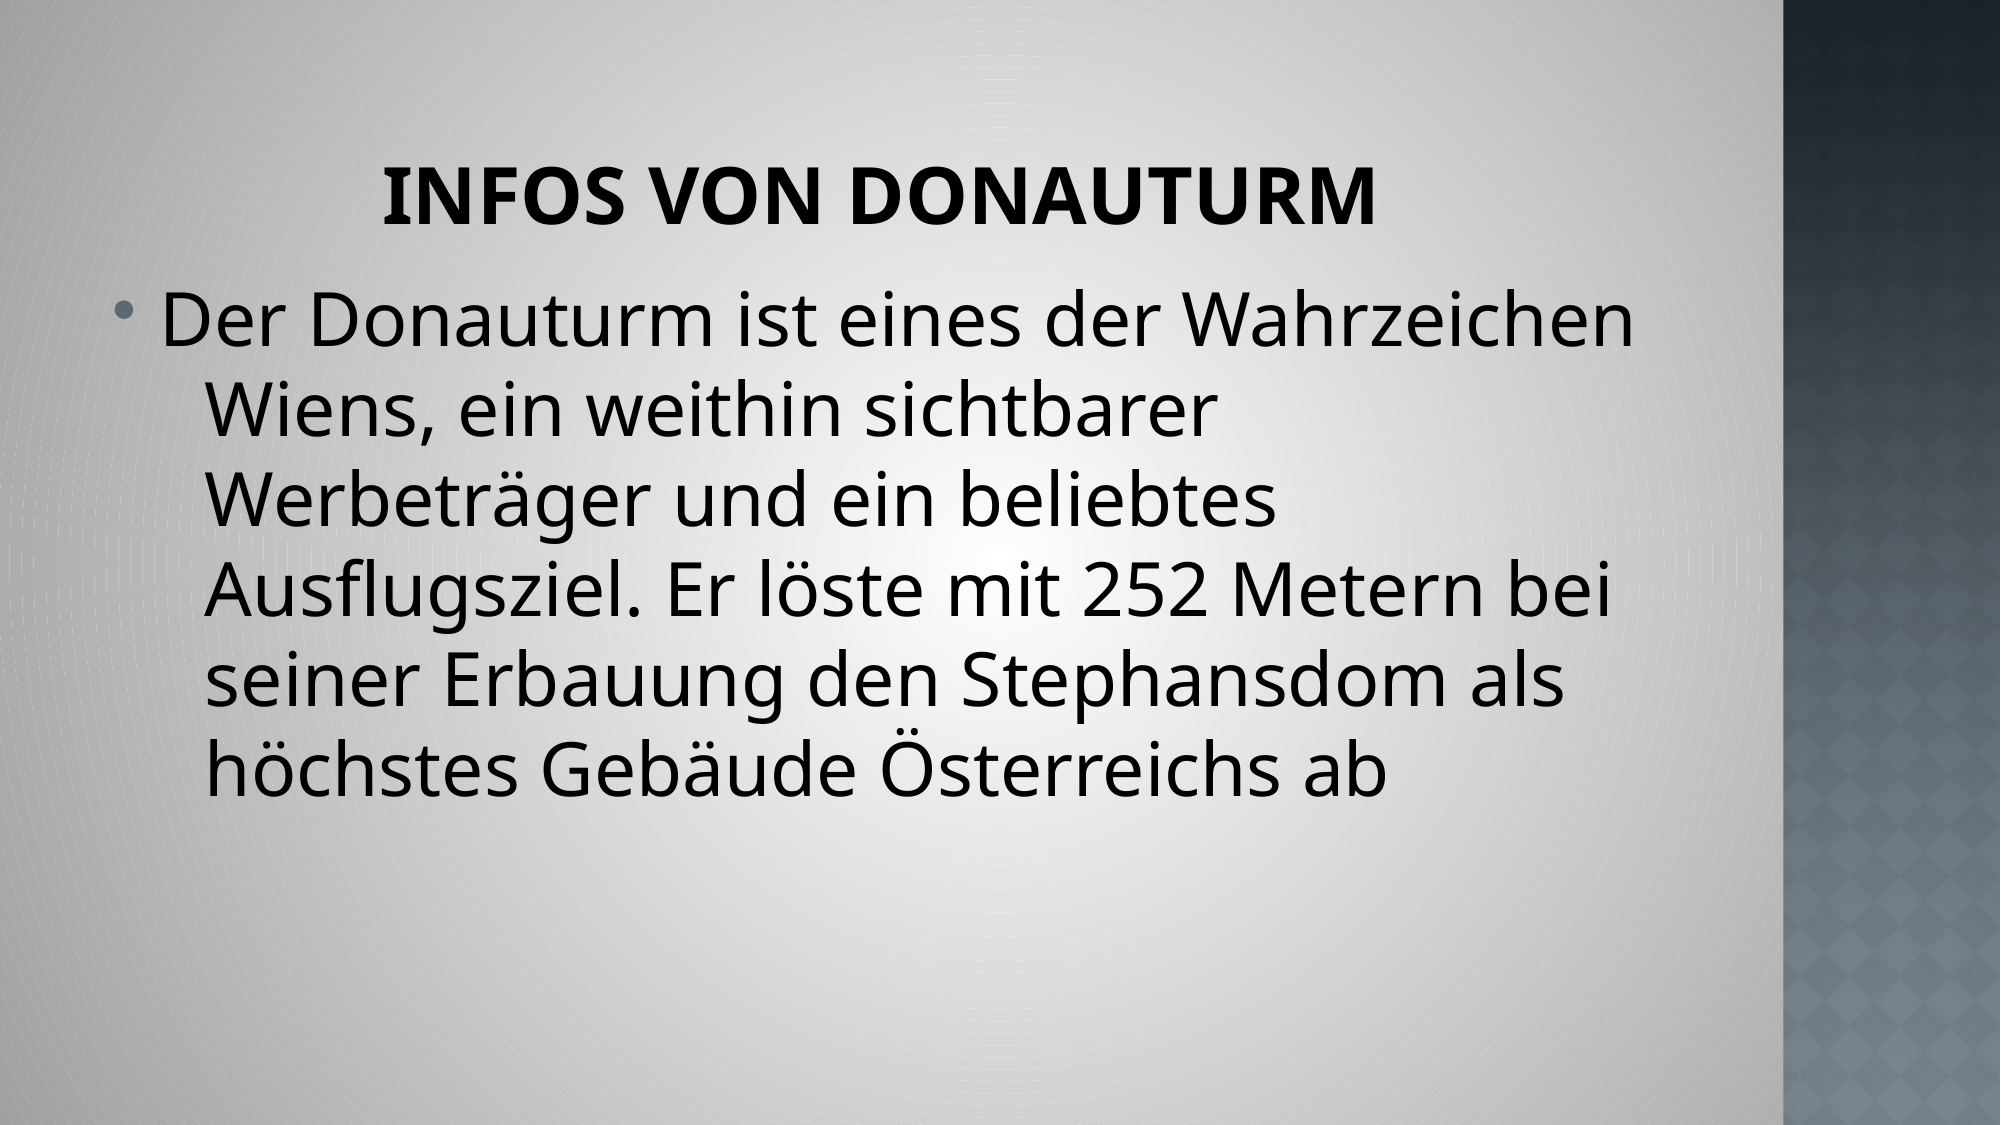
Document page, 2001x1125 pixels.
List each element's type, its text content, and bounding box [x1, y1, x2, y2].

title Infos von Donauturm [99, 52, 1684, 240]
list Der Donauturm ist eines der Wahrzeichen Wiens, ein weithin sichtbarer Werbeträger und ein beliebtes Ausflugsziel. Er löste mit 252 Metern bei seiner Erbauung den Stephansdom als höchstes Gebäude Österreichs ab [99, 264, 1684, 1060]
